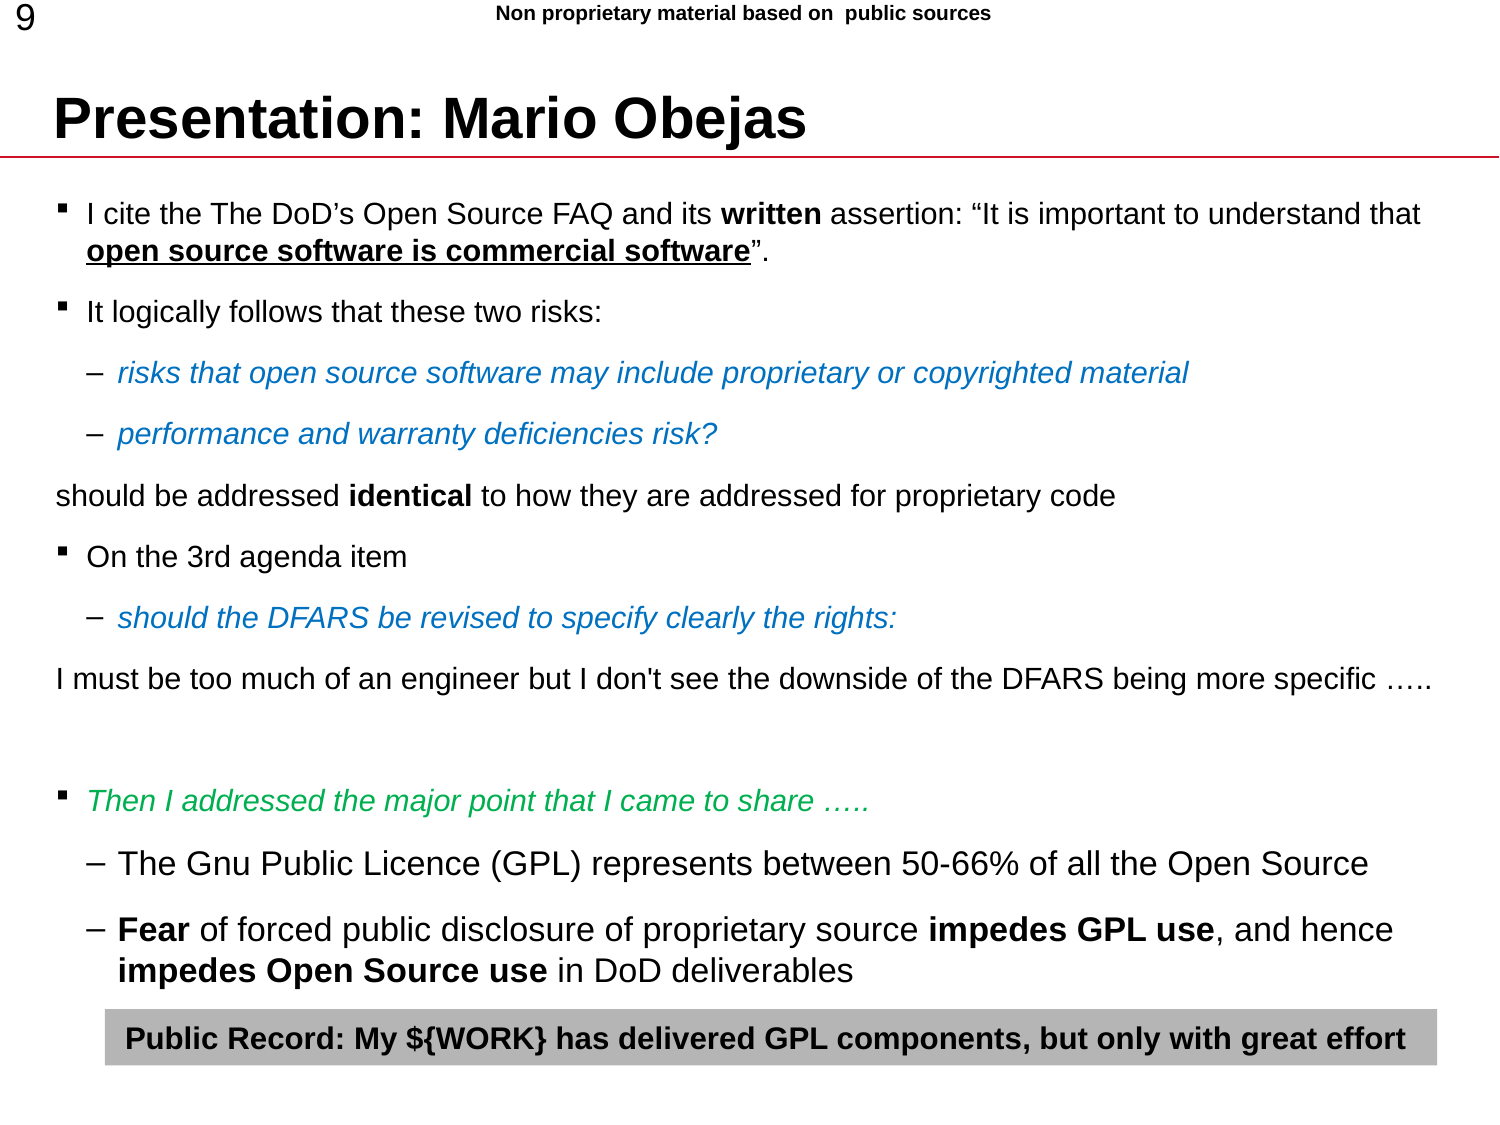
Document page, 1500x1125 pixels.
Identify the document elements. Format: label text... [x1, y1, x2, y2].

list I cite the The DoD’s Open Source FAQ and its written assertion: “It is important to understand that open source software is commercial software”. It logically follows that these two risks: risks that open source software may include proprietary or copyrighted material performance and warranty deficiencies risk? should be addressed identical to how they are addressed for proprietary code On the 3rd agenda item should the DFARS be revised to specify clearly the rights: I must be too much of an engineer but I don't see the downside of the DFARS being more specific ….. Then I addressed the major point that I came to share ….. The Gnu Public Licence (GPL) represents between 50-66% of all the Open Source Fear of forced public disclosure of proprietary source impedes GPL use, and hence impedes Open Source use in DoD deliverables [40, 186, 1463, 1027]
title Presentation: Mario Obejas [38, 35, 1225, 158]
text_box Public Record: My ${WORK} has delivered GPL components, but only with great effort [104, 1009, 1438, 1066]
